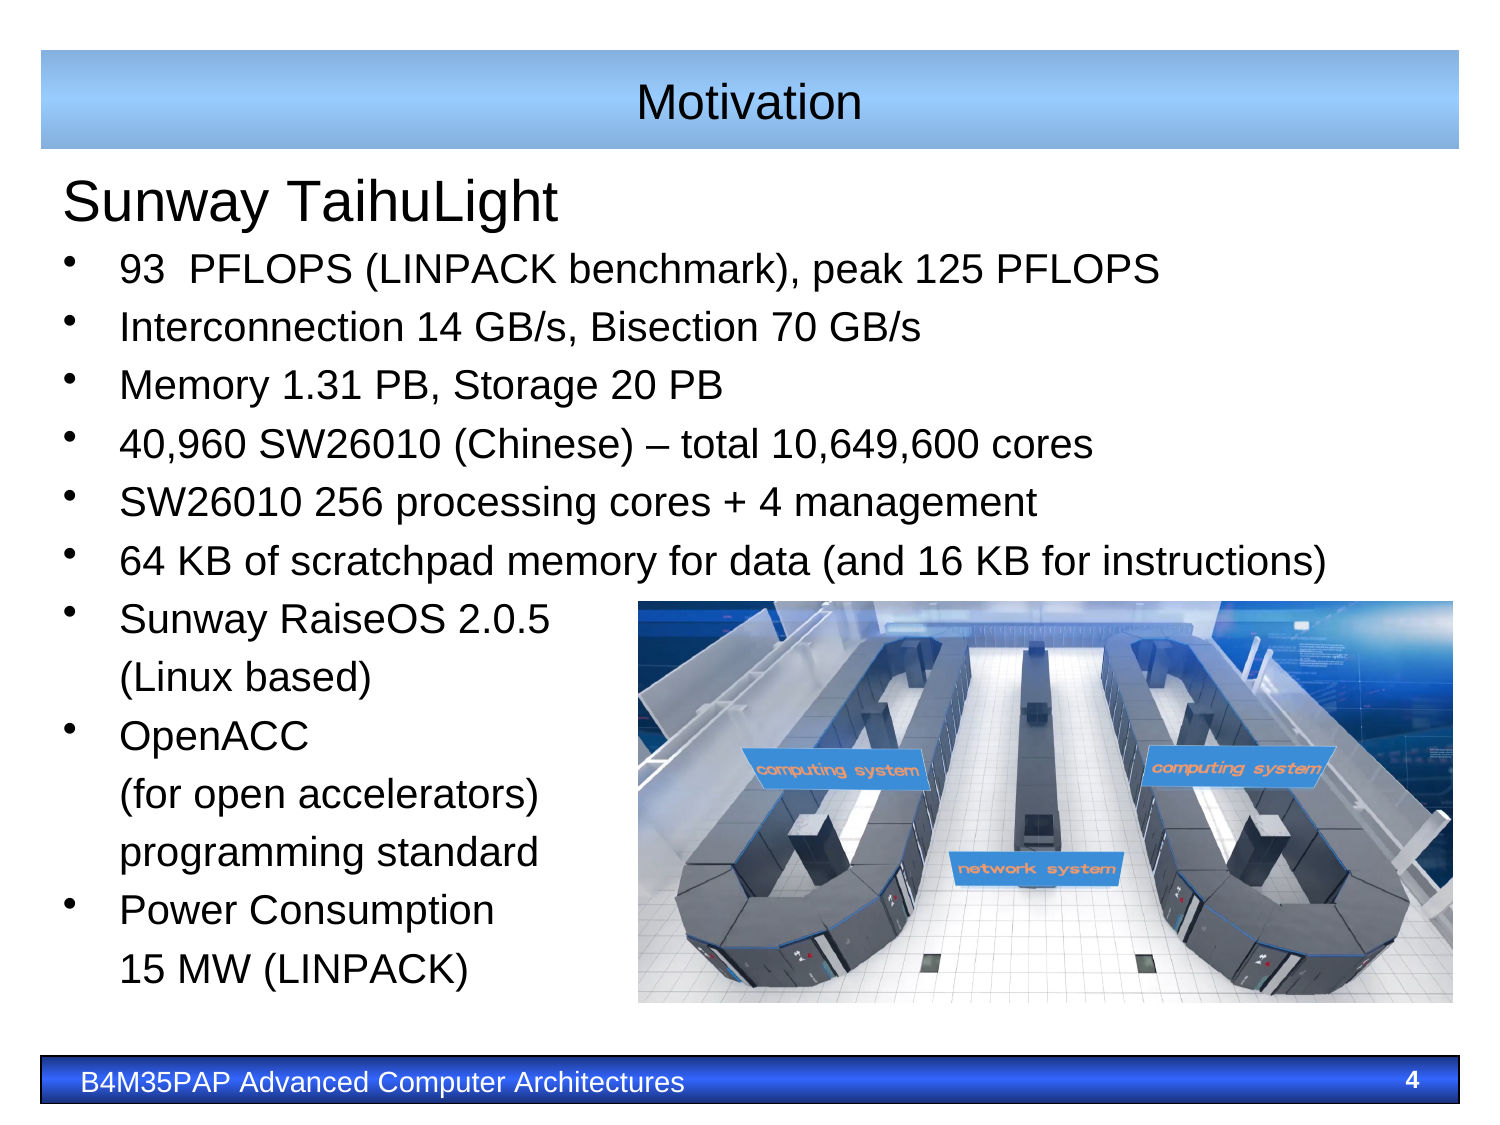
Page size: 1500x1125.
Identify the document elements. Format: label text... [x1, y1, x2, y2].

picture [638, 601, 1453, 1003]
list Sunway TaihuLight 93 PFLOPS (LINPACK benchmark), peak 125 PFLOPS Interconnection 14 GB/s, Bisection 70 GB/s Memory 1.31 PB, Storage 20 PB 40,960 SW26010 (Chinese) – total 10,649,600 cores SW26010 256 processing cores + 4 management 64 KB of scratchpad memory for data (and 16 KB for instructions) Sunway RaiseOS 2.0.5 (Linux based) OpenACC (for open accelerators) programming standard Power Consumption 15 MW (LINPACK) [47, 155, 1412, 798]
title Motivation [41, 50, 1459, 149]
